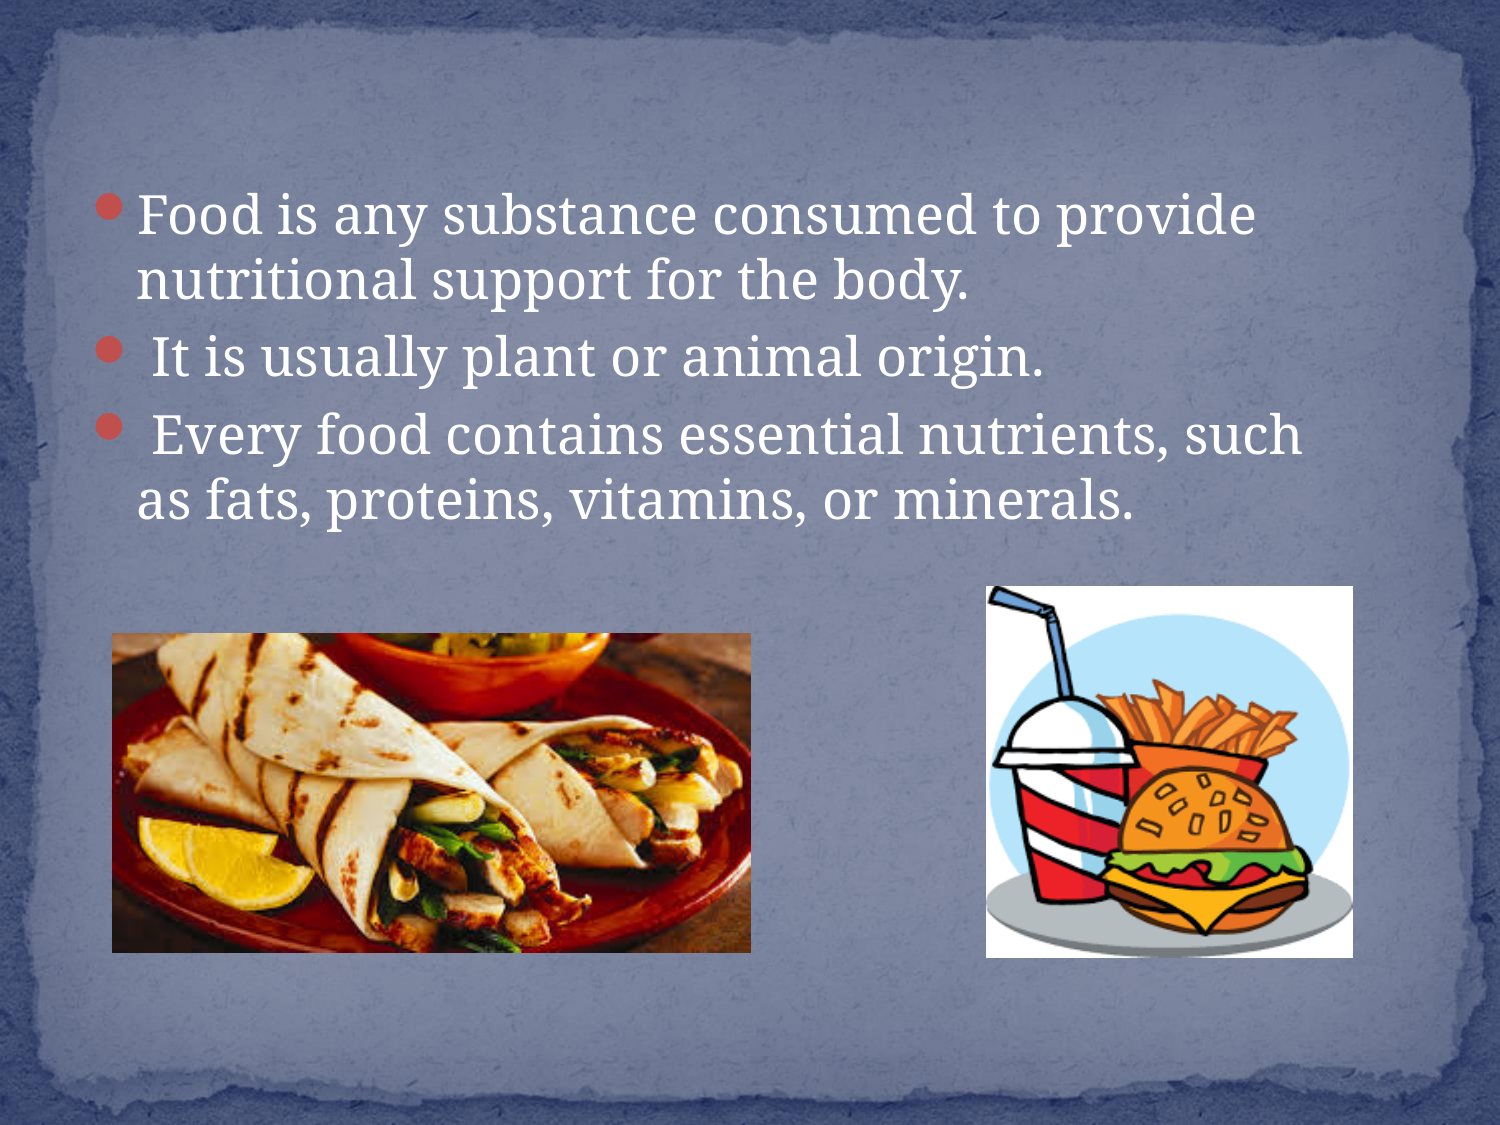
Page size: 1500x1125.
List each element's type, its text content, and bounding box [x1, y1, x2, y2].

list Food is any substance consumed to provide nutritional support for the body. It is usually plant or animal origin. Every food contains essential nutrients, such as fats, proteins, vitamins, or minerals. [76, 172, 1427, 916]
picture [0, 0, 1500, 1125]
